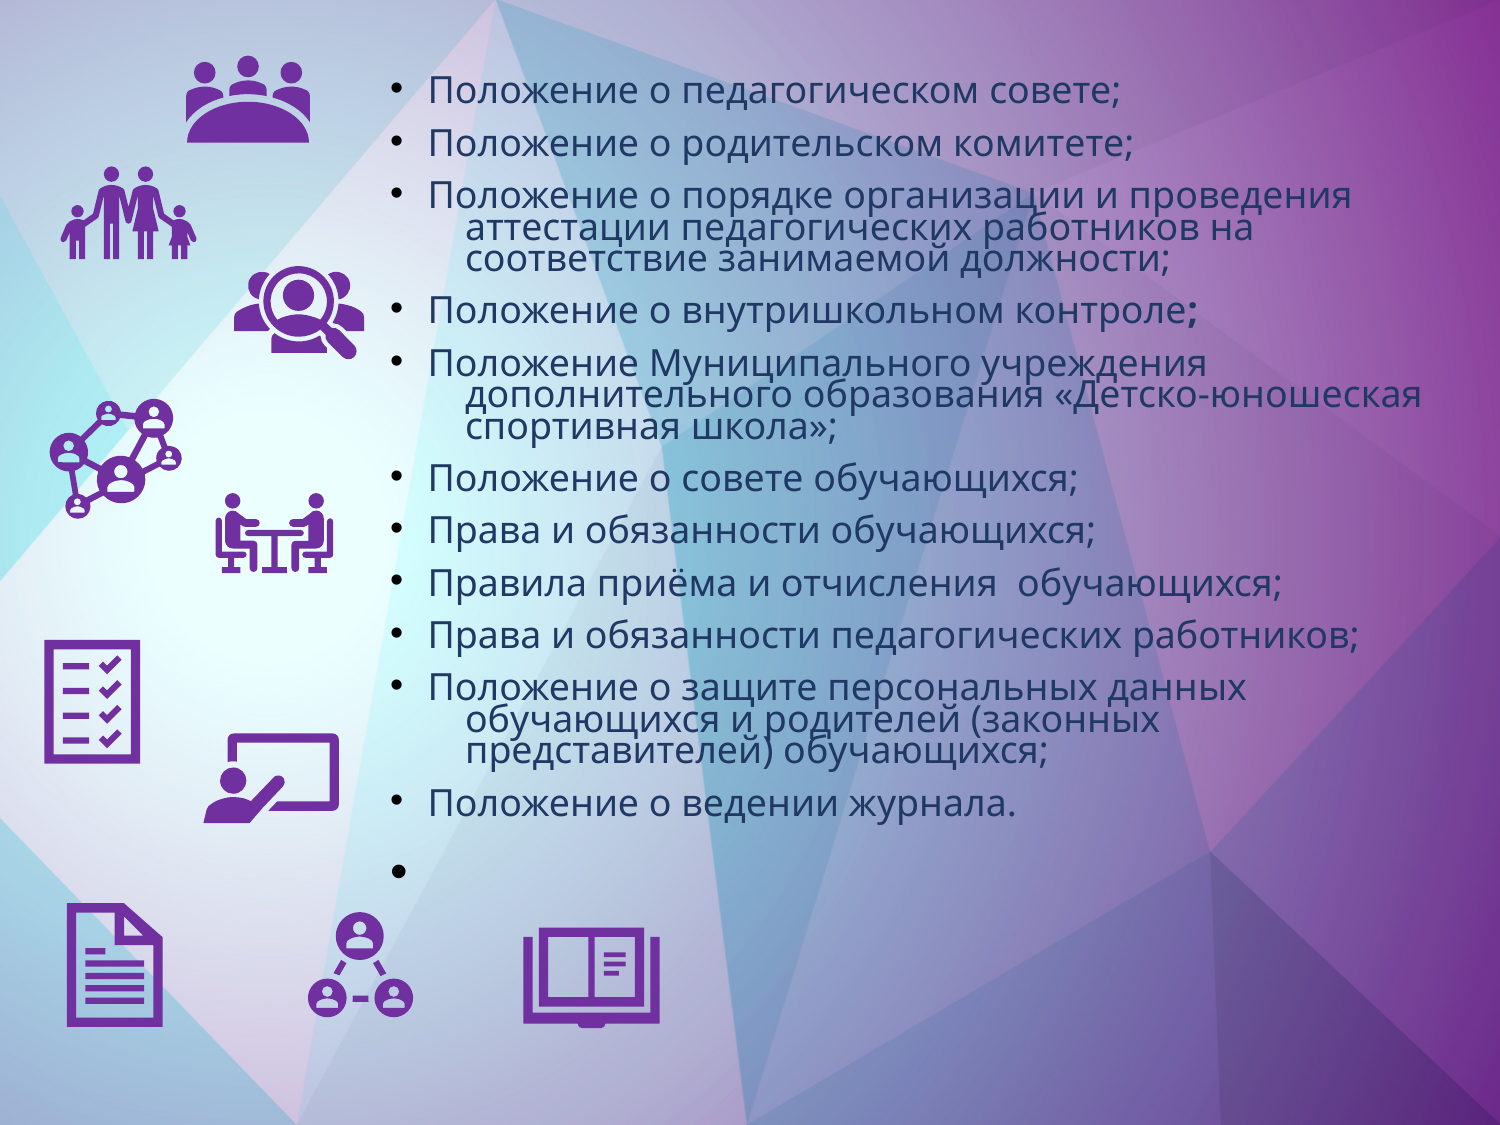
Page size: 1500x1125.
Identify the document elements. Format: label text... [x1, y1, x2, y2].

picture [285, 889, 436, 1040]
picture [17, 626, 168, 777]
picture [39, 890, 190, 1041]
picture [199, 458, 350, 609]
picture [53, 24, 324, 288]
picture [39, 384, 190, 535]
picture [224, 237, 375, 388]
picture [196, 703, 347, 854]
picture [516, 902, 667, 1053]
list Положение о педагогическом совете; Положение о родительском комитете; Положение о порядке организации и проведения аттестации педагогических работников на соответствие занимаемой должности; Положение о внутришкольном контроле; Положение Муниципального учреждения дополнительного образования «Детско-юношеская спортивная школа»; Положение о совете обучающихся; Права и обязанности обучающихся; Правила приёма и отчисления обучающихся; Права и обязанности педагогических работников; Положение о защите персональных данных обучающихся и родителей (законных представителей) обучающихся; Положение о ведении журнала. [375, 71, 1465, 904]
